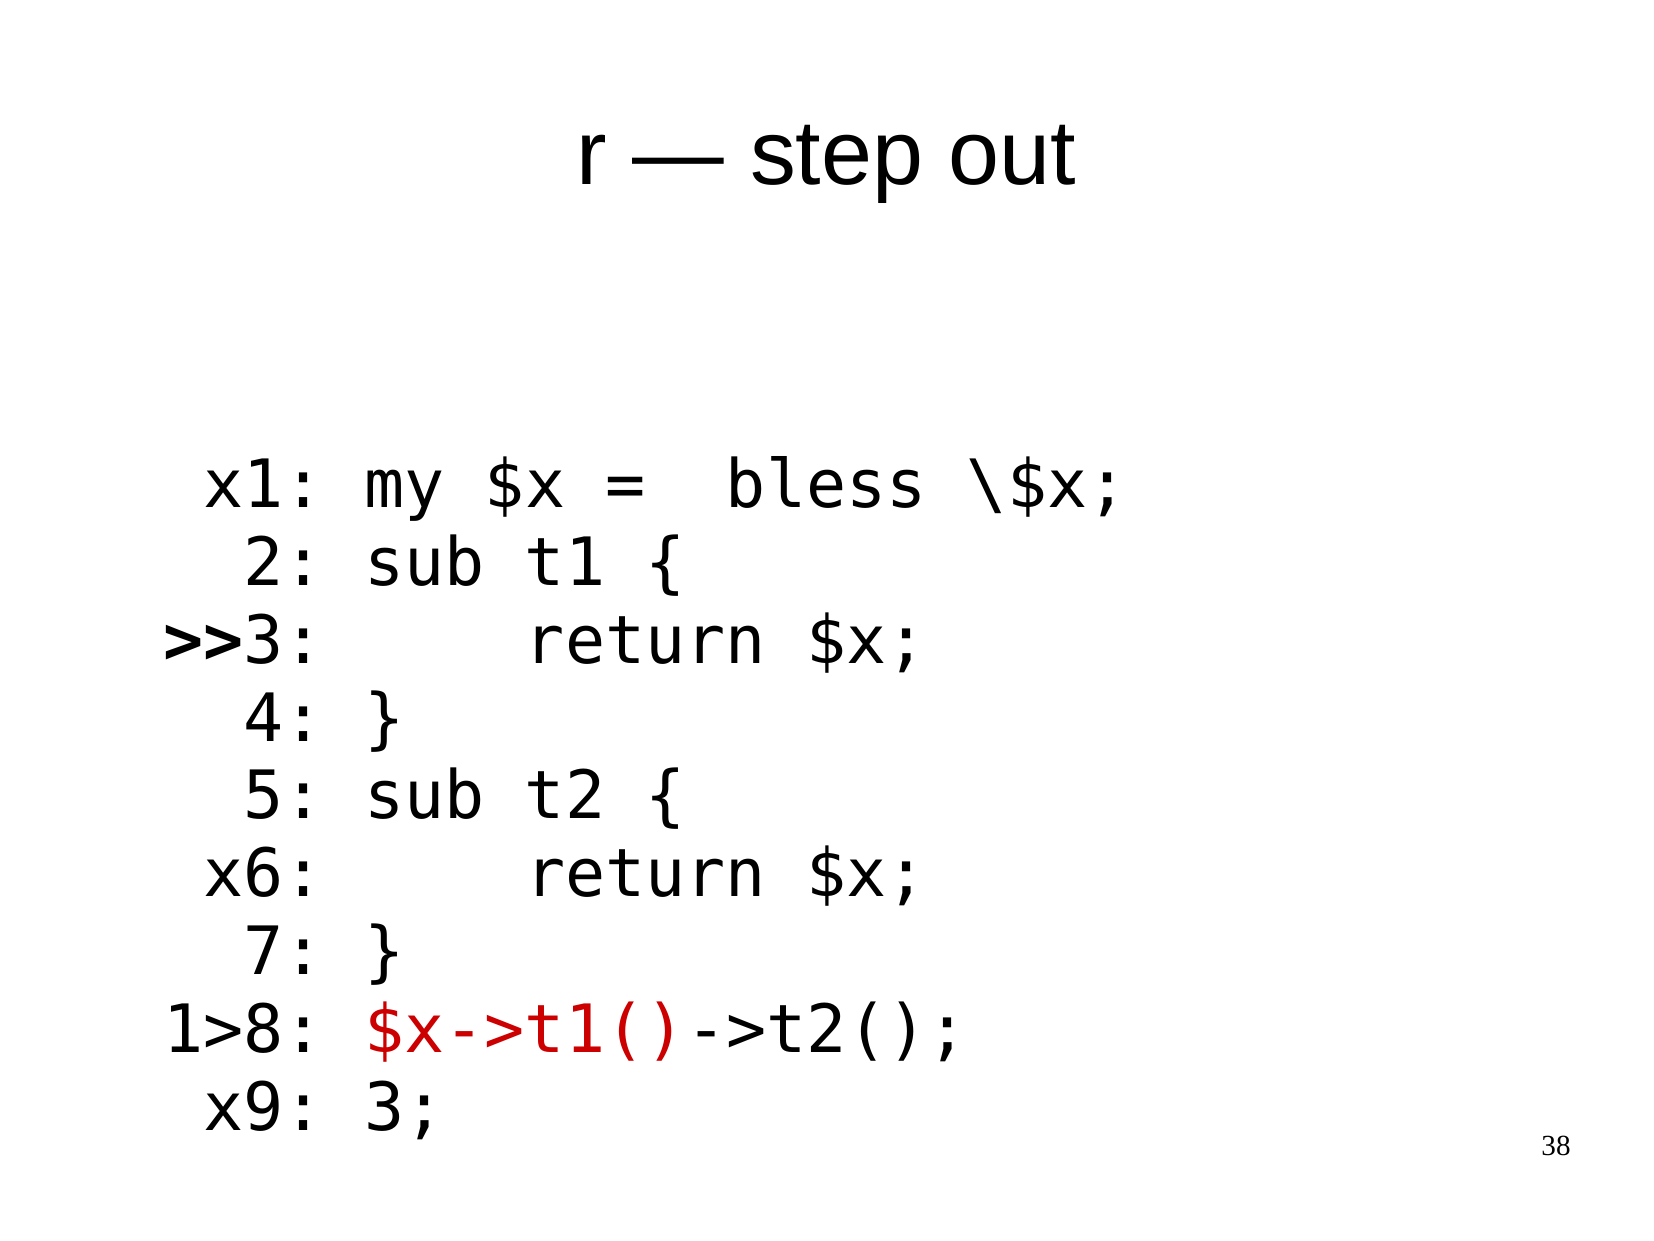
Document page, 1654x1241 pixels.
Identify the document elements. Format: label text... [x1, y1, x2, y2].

title r — step out [82, 49, 1571, 257]
subtitle x1: my $x = bless \$x; 2: sub t1 { >>3: return $x; 4: } 5: sub t2 { x6: return $x; 7: } 1>8: $x->t1()->t2(); x9: 3; [82, 290, 1571, 1224]
